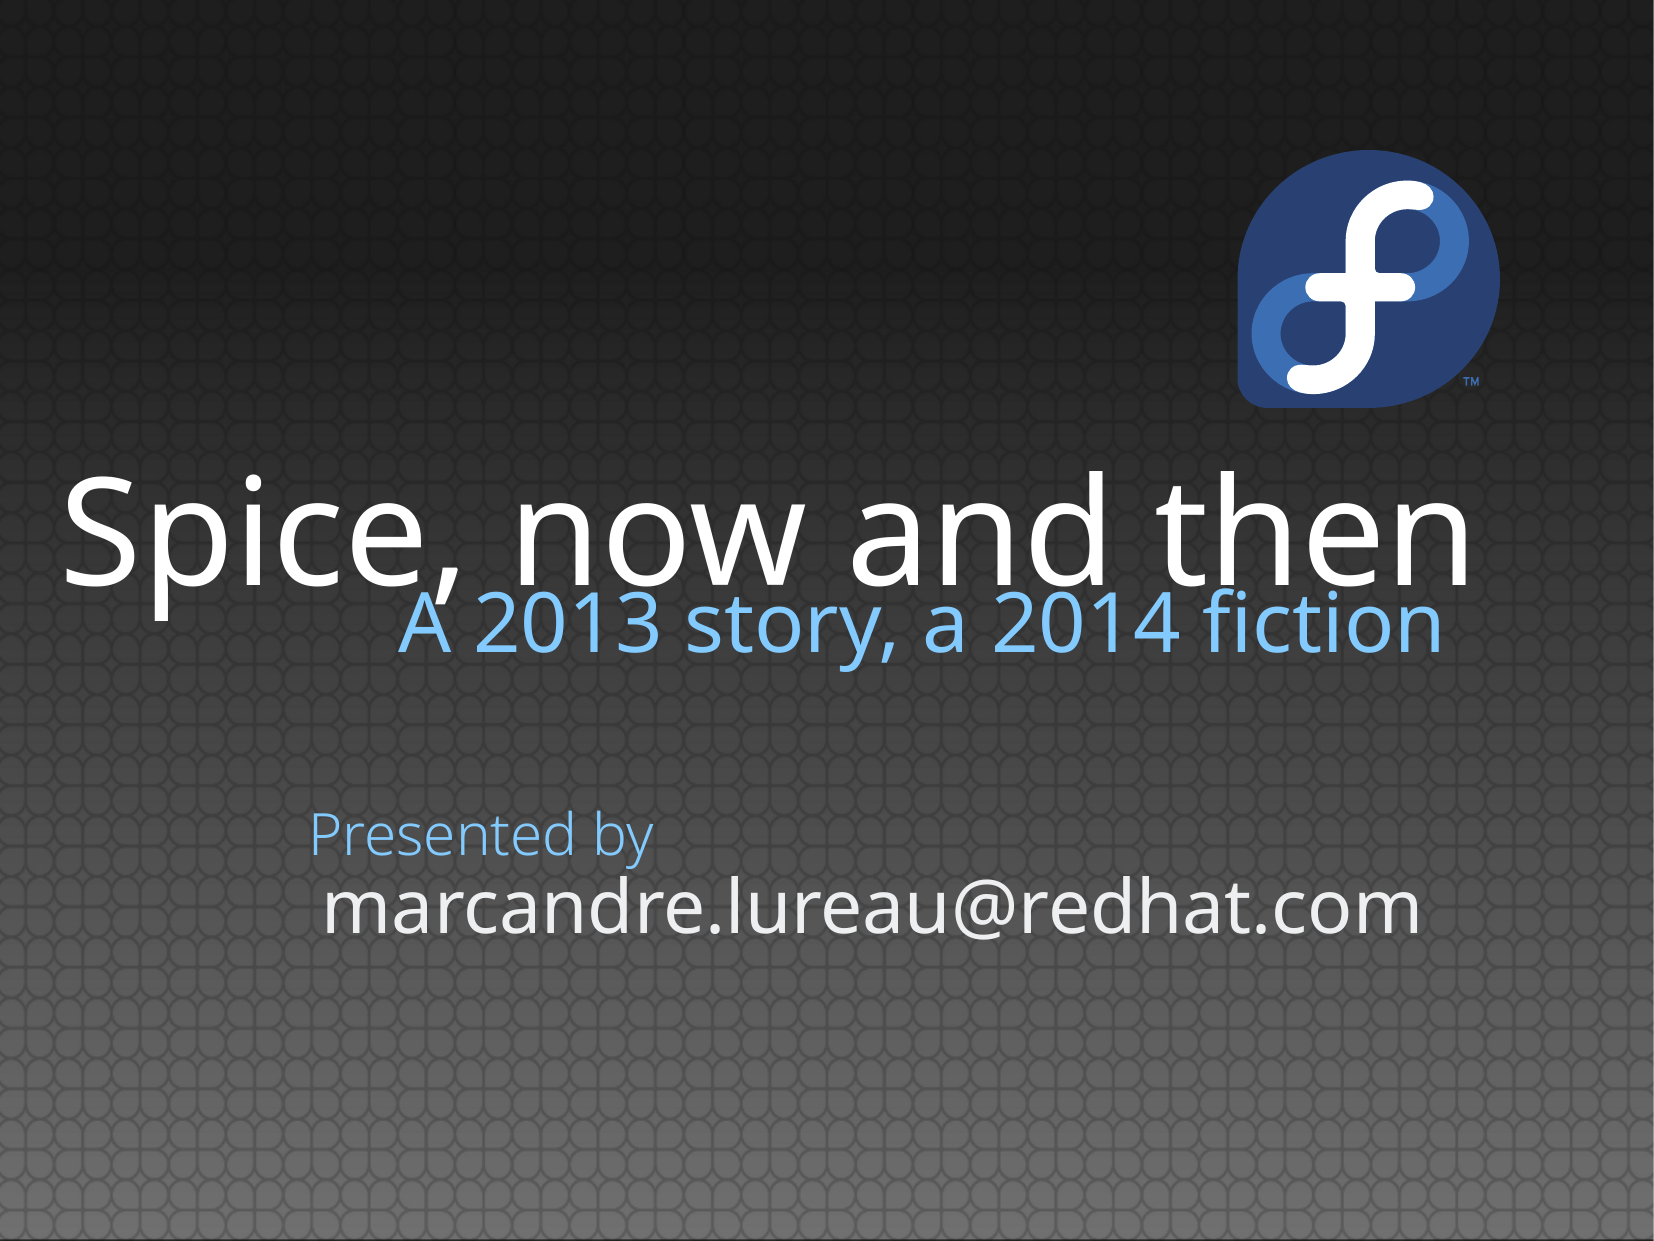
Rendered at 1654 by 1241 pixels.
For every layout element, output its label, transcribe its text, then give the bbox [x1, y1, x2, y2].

text_box Presented by [293, 785, 694, 860]
subtitle A 2013 story, a 2014 fiction [100, 585, 1447, 663]
text_box Spice, now and then [18, 417, 1494, 585]
text_box marcandre.lureau@redhat.com [307, 846, 1488, 938]
picture [0, 0, 1654, 1241]
